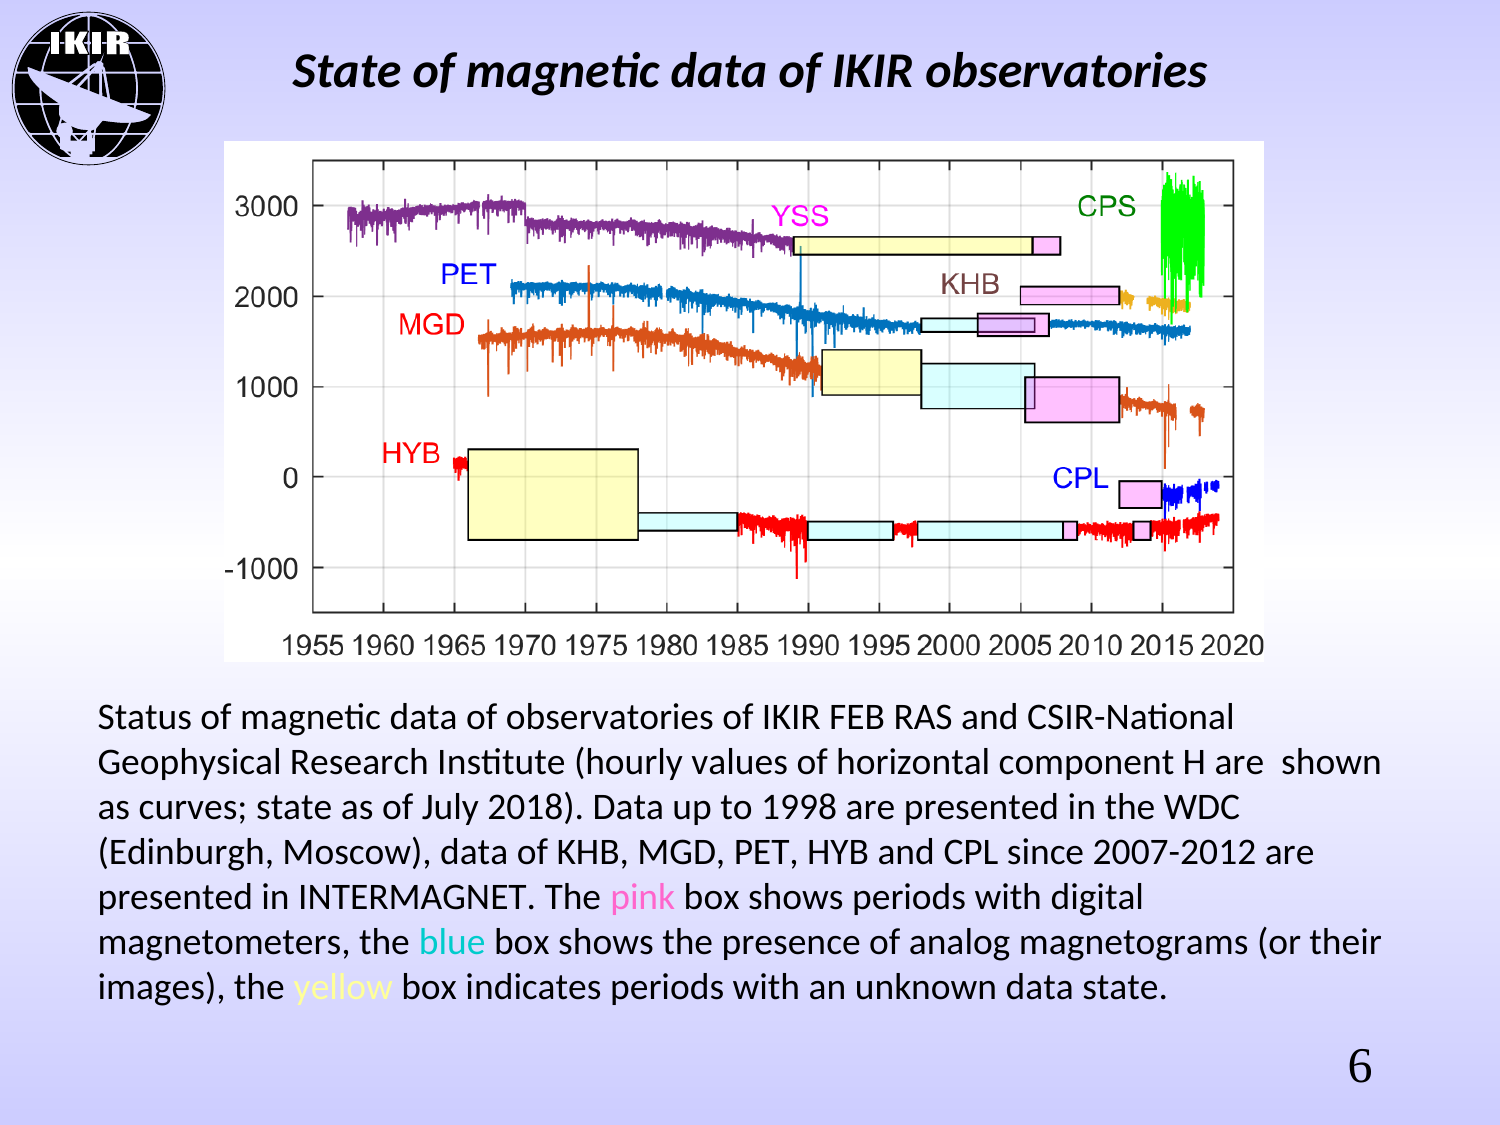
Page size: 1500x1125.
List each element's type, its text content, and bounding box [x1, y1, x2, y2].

text_box Status of magnetic data of observatories of IKIR FEB RAS and CSIR-National Geophysical Research Institute (hourly values of horizontal component H are shown as curves; state as of July 2018). Data up to 1998 are presented in the WDC (Edinburgh, Moscow), data of KHB, MGD, PET, HYB and CPL since 2007-2012 are presented in INTERMAGNET. The pink box shows periods with digital magnetometers, the blue box shows the presence of analog magnetograms (or their images), the yellow box indicates periods with an unknown data state. [82, 685, 1418, 1015]
picture [224, 141, 1264, 662]
picture [11, 11, 166, 166]
text_box State of magnetic data of IKIR observatories [147, 30, 1353, 166]
